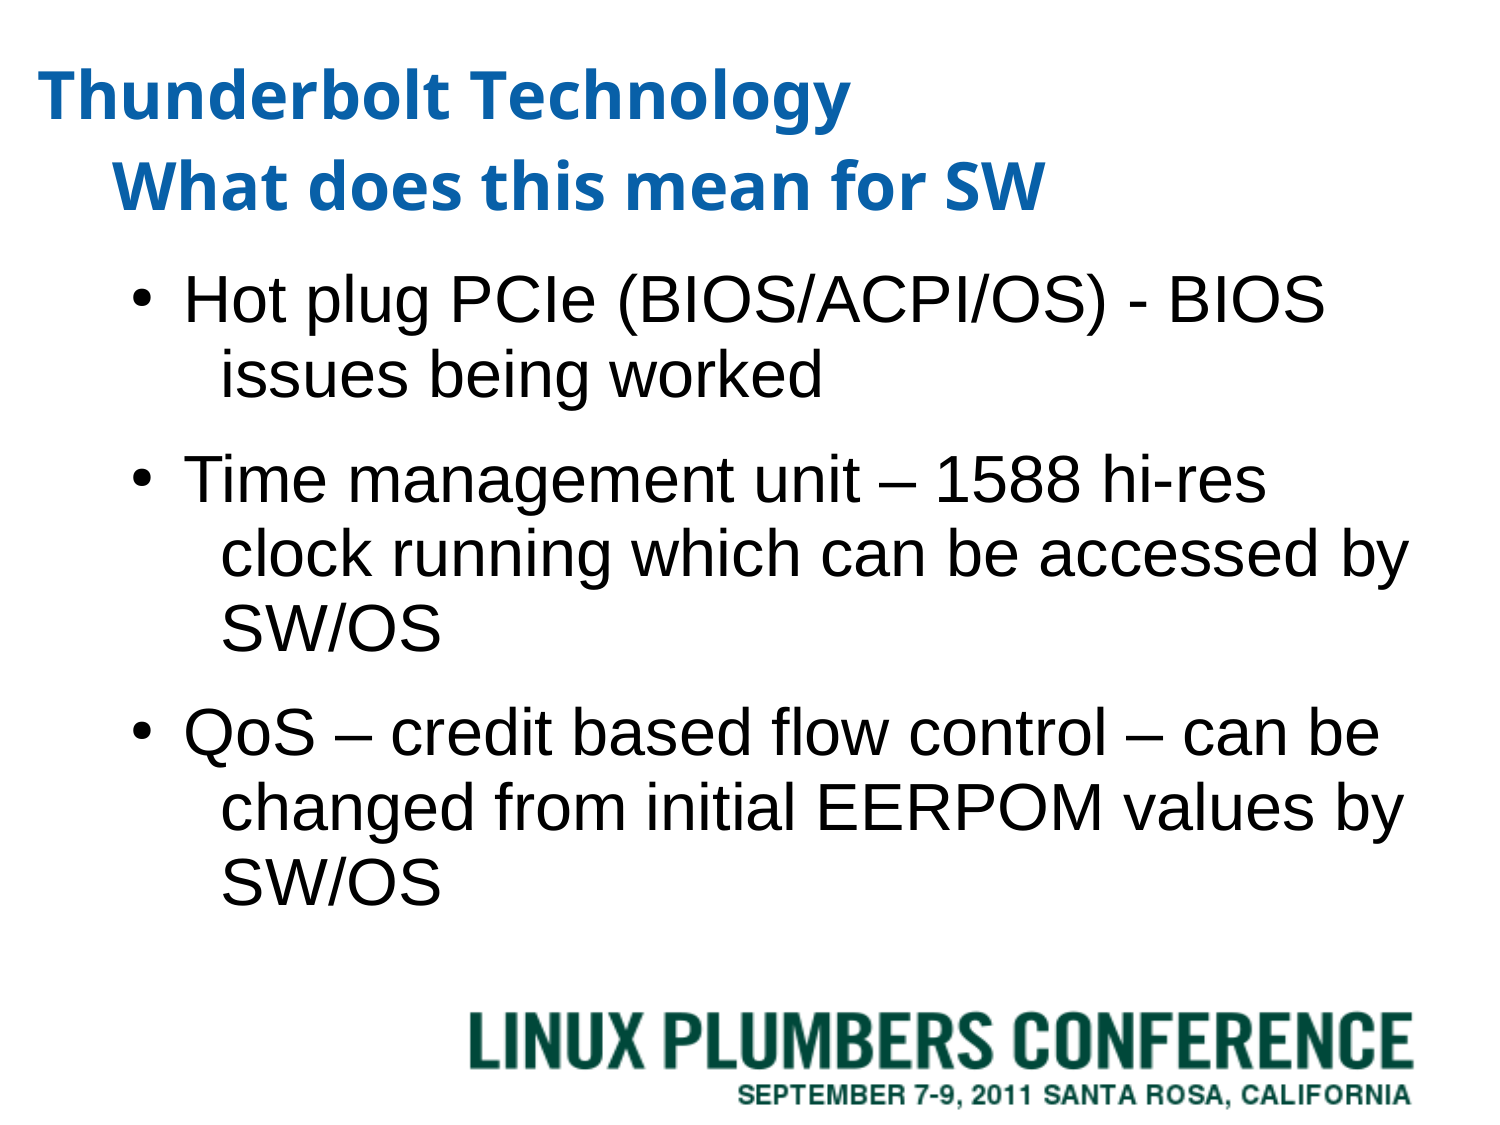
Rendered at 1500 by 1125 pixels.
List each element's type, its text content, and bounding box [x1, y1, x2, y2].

list Hot plug PCIe (BIOS/ACPI/OS) - BIOS issues being worked Time management unit – 1588 hi-res clock running which can be accessed by SW/OS QoS – credit based flow control – can be changed from initial EERPOM values by SW/OS [75, 262, 1425, 1025]
picture [453, 974, 1426, 1125]
title Thunderbolt Technology What does this mean for SW [37, 52, 1425, 226]
